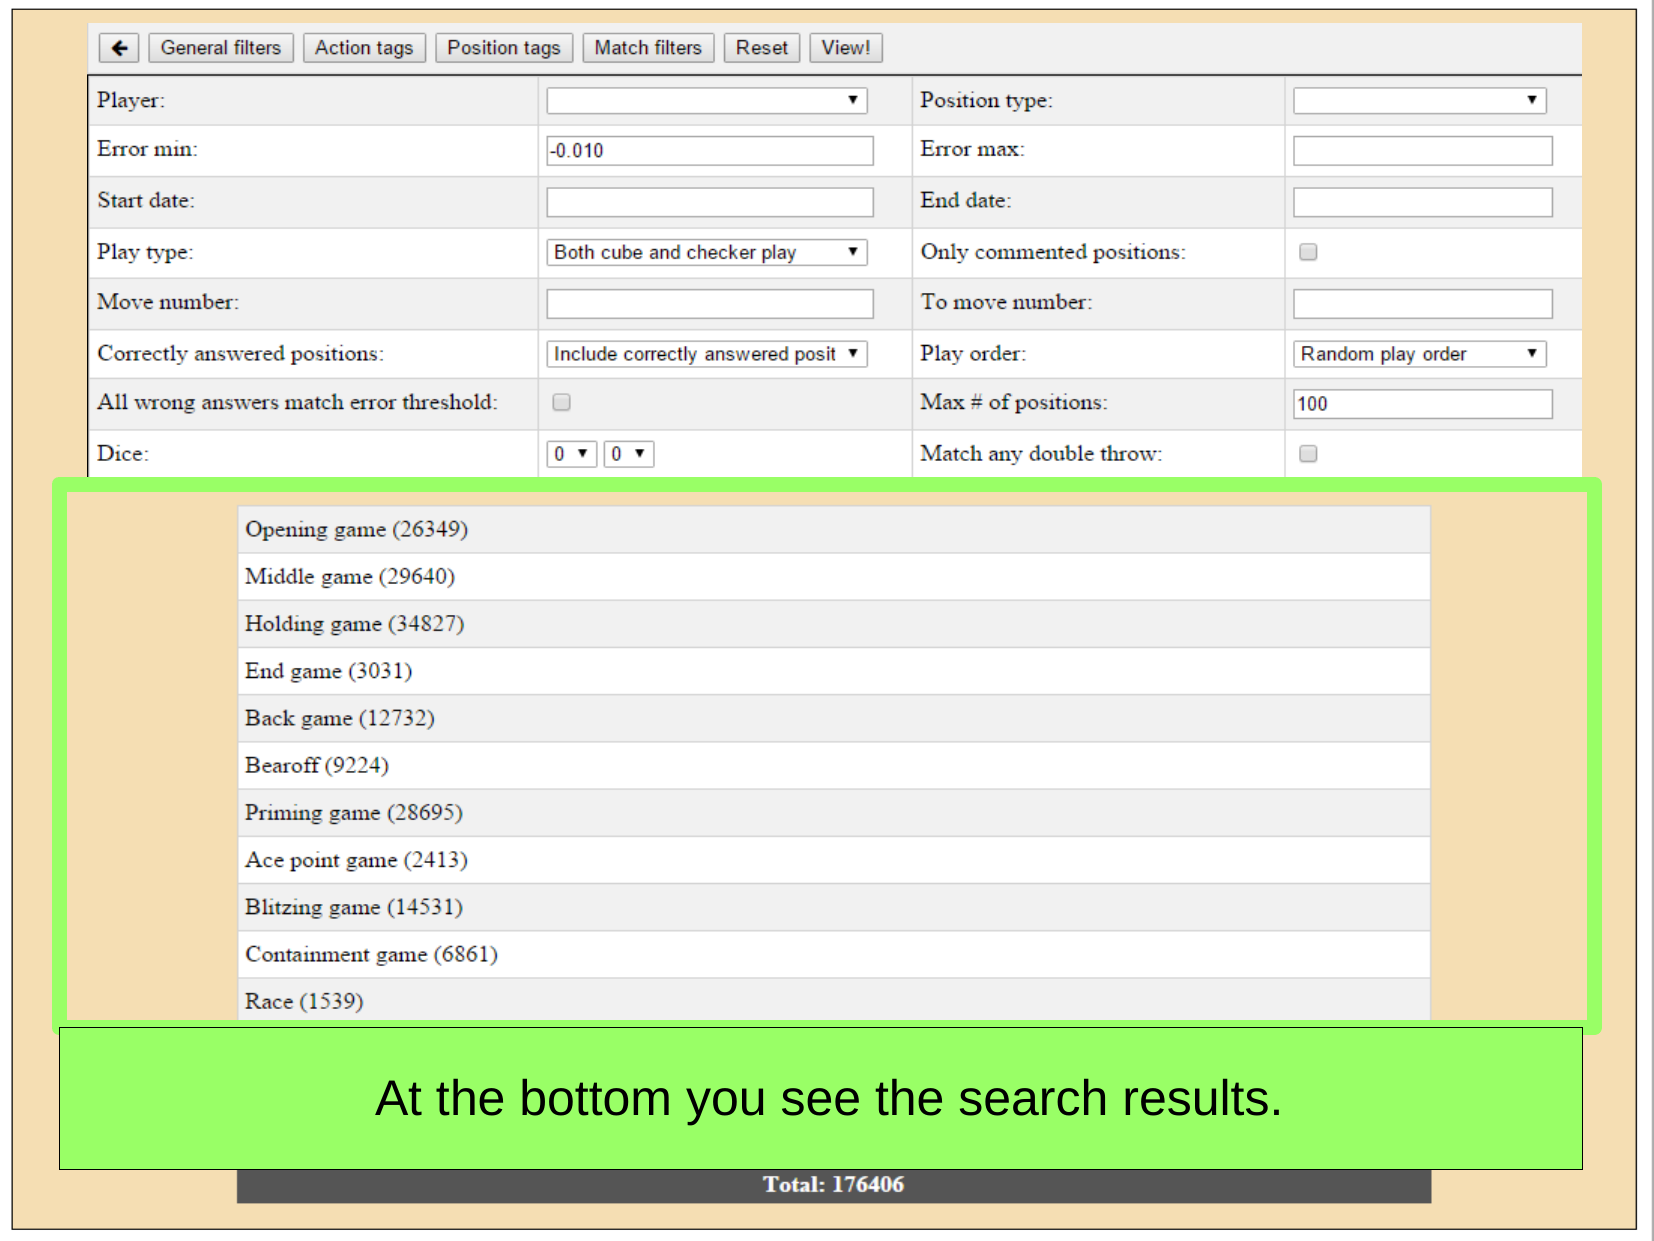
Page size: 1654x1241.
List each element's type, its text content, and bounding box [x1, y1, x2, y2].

text_box At the bottom you see the search results. [59, 1027, 1583, 1170]
picture [0, 0, 1654, 1241]
